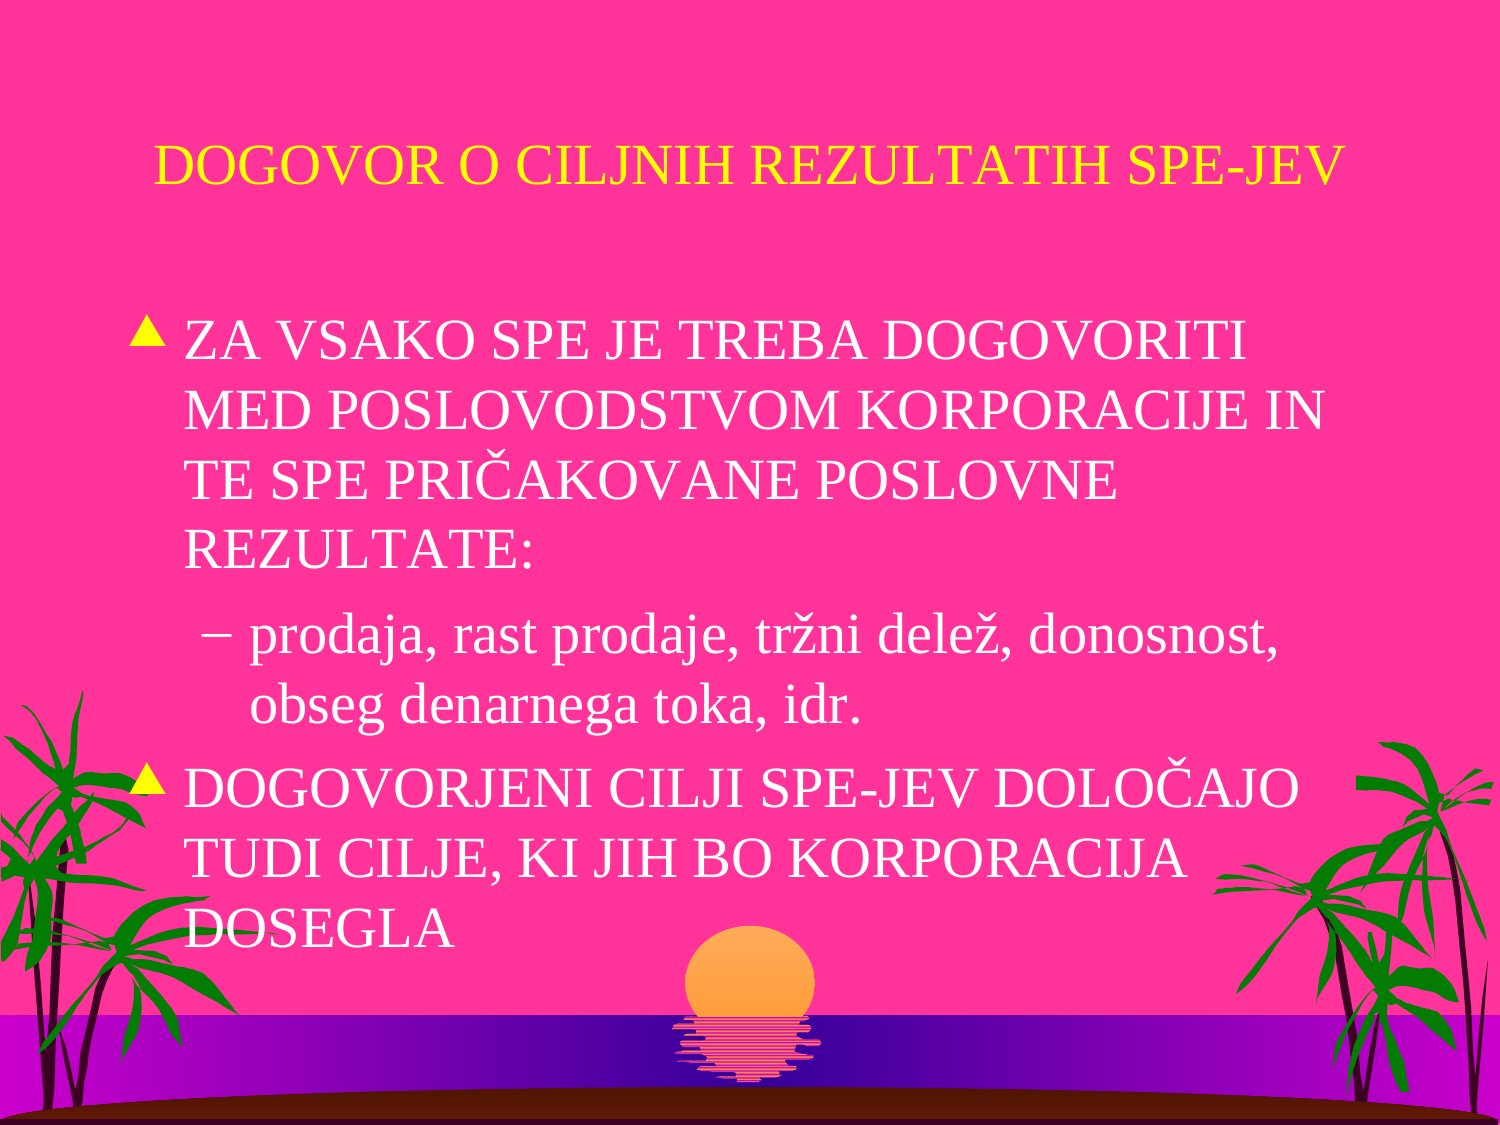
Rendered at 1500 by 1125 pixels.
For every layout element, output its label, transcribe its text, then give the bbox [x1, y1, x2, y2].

picture [672, 1015, 822, 1083]
list ZA VSAKO SPE JE TREBA DOGOVORITI MED POSLOVODSTVOM KORPORACIJE IN TE SPE PRIČAKOVANE POSLOVNE REZULTATE: prodaja, rast prodaje, tržni delež, donosnost, obseg denarnega toka, idr. DOGOVORJENI CILJI SPE-JEV DOLOČAJO TUDI CILJE, KI JIH BO KORPORACIJA DOSEGLA [112, 293, 1388, 968]
title DOGOVOR O CILJNIH REZULTATIH SPE-JEV [112, 65, 1388, 257]
